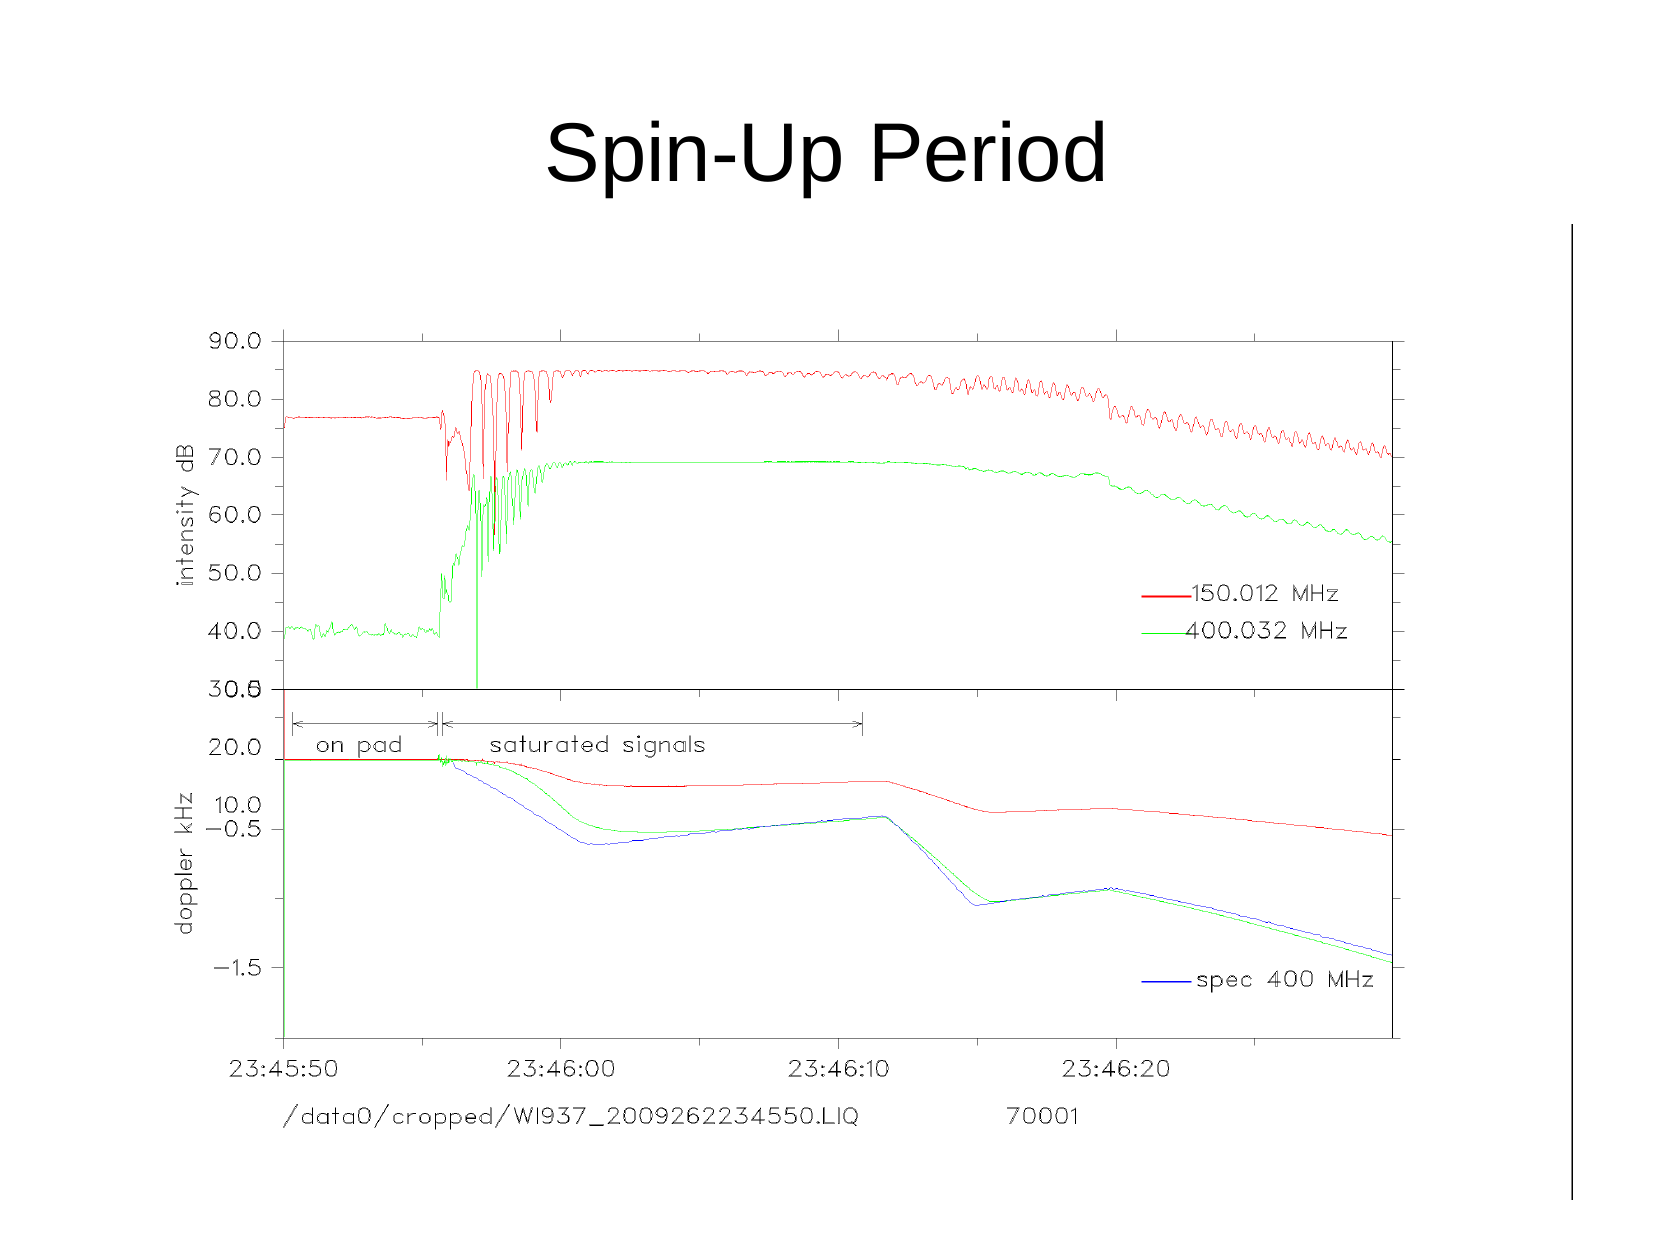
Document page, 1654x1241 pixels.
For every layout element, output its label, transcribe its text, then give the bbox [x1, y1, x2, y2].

picture [138, 224, 1573, 1200]
title Spin-Up Period [82, 56, 1571, 250]
